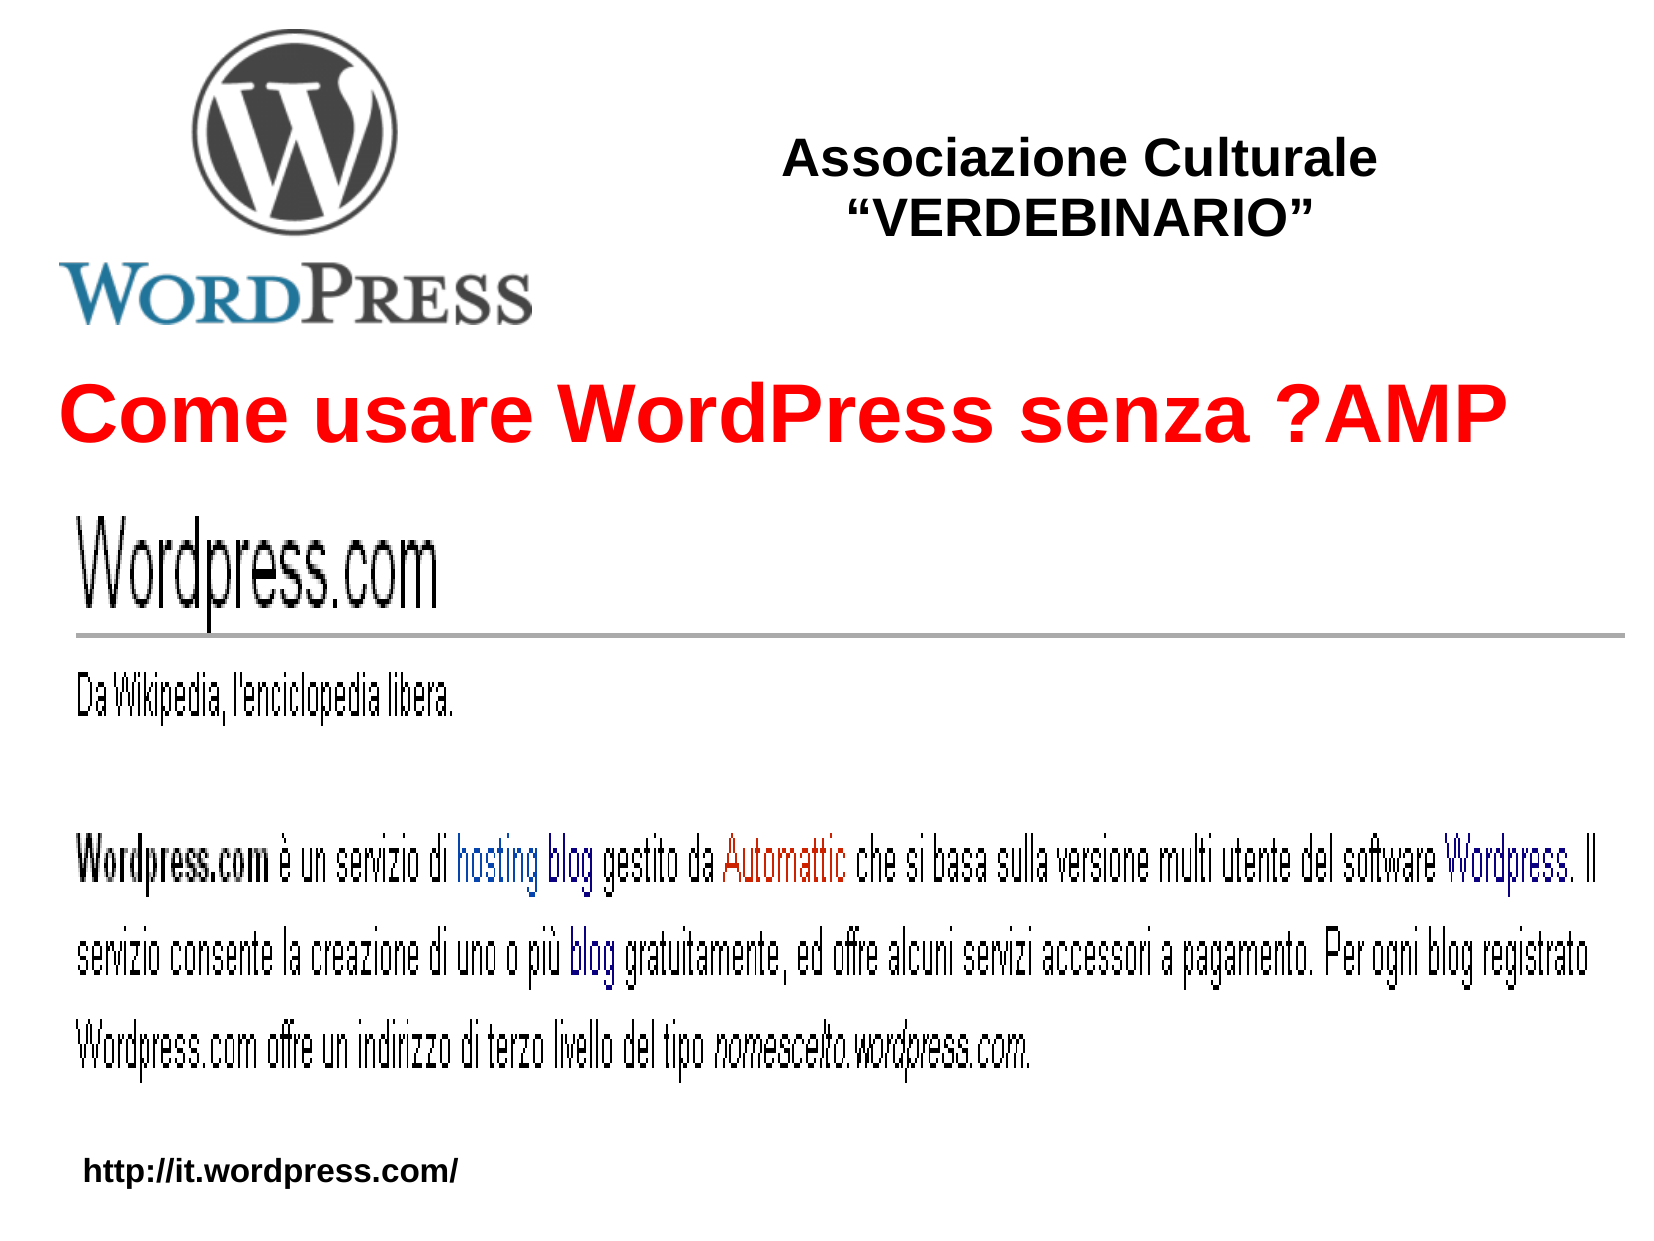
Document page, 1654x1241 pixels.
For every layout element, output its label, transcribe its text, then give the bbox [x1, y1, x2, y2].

picture [59, 472, 1625, 1093]
title http://it.wordpress.com/ [82, 1122, 1063, 1221]
title Associazione Culturale “VERDEBINARIO” [590, 50, 1571, 325]
text_box Come usare WordPress senza ?AMP [59, 354, 1601, 473]
picture [59, 29, 532, 325]
